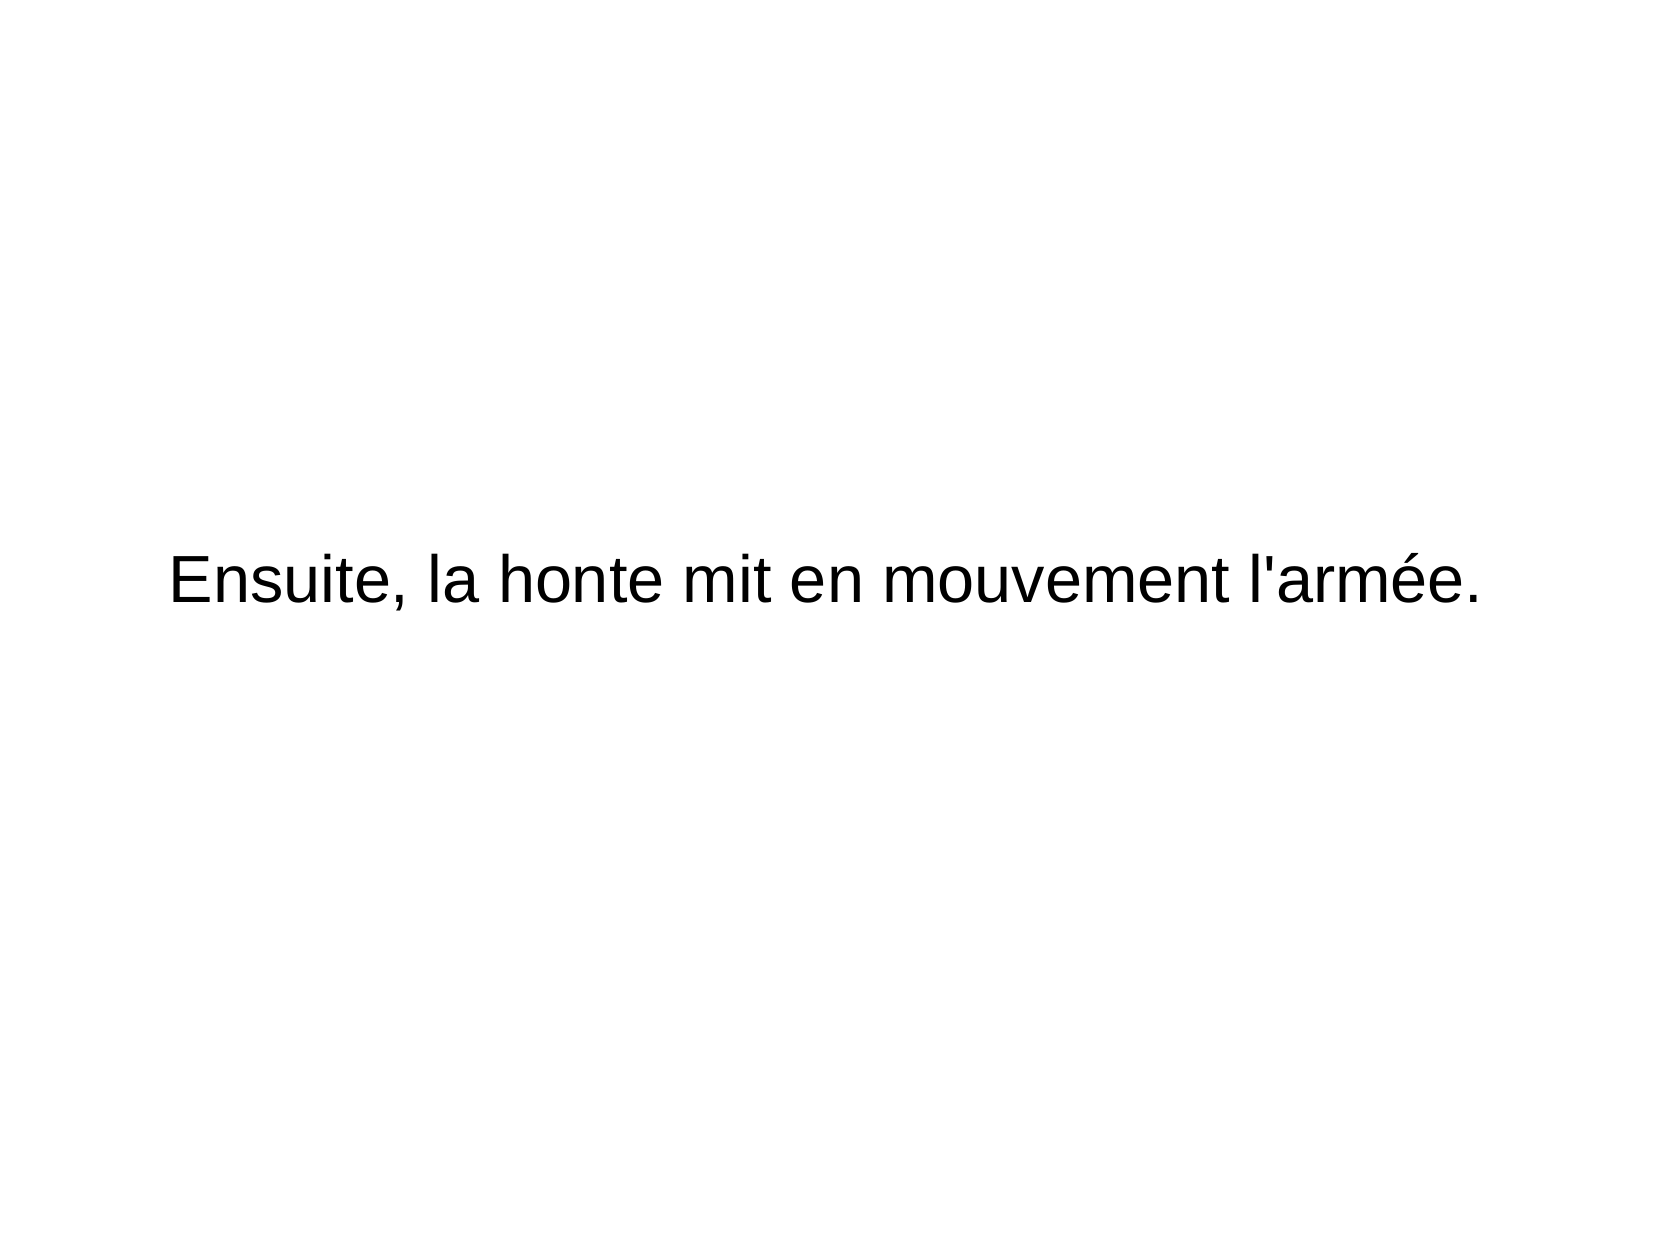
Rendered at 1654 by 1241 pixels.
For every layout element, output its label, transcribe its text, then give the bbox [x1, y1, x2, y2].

subtitle Ensuite, la honte mit en mouvement l'armée. [82, 49, 1571, 1109]
